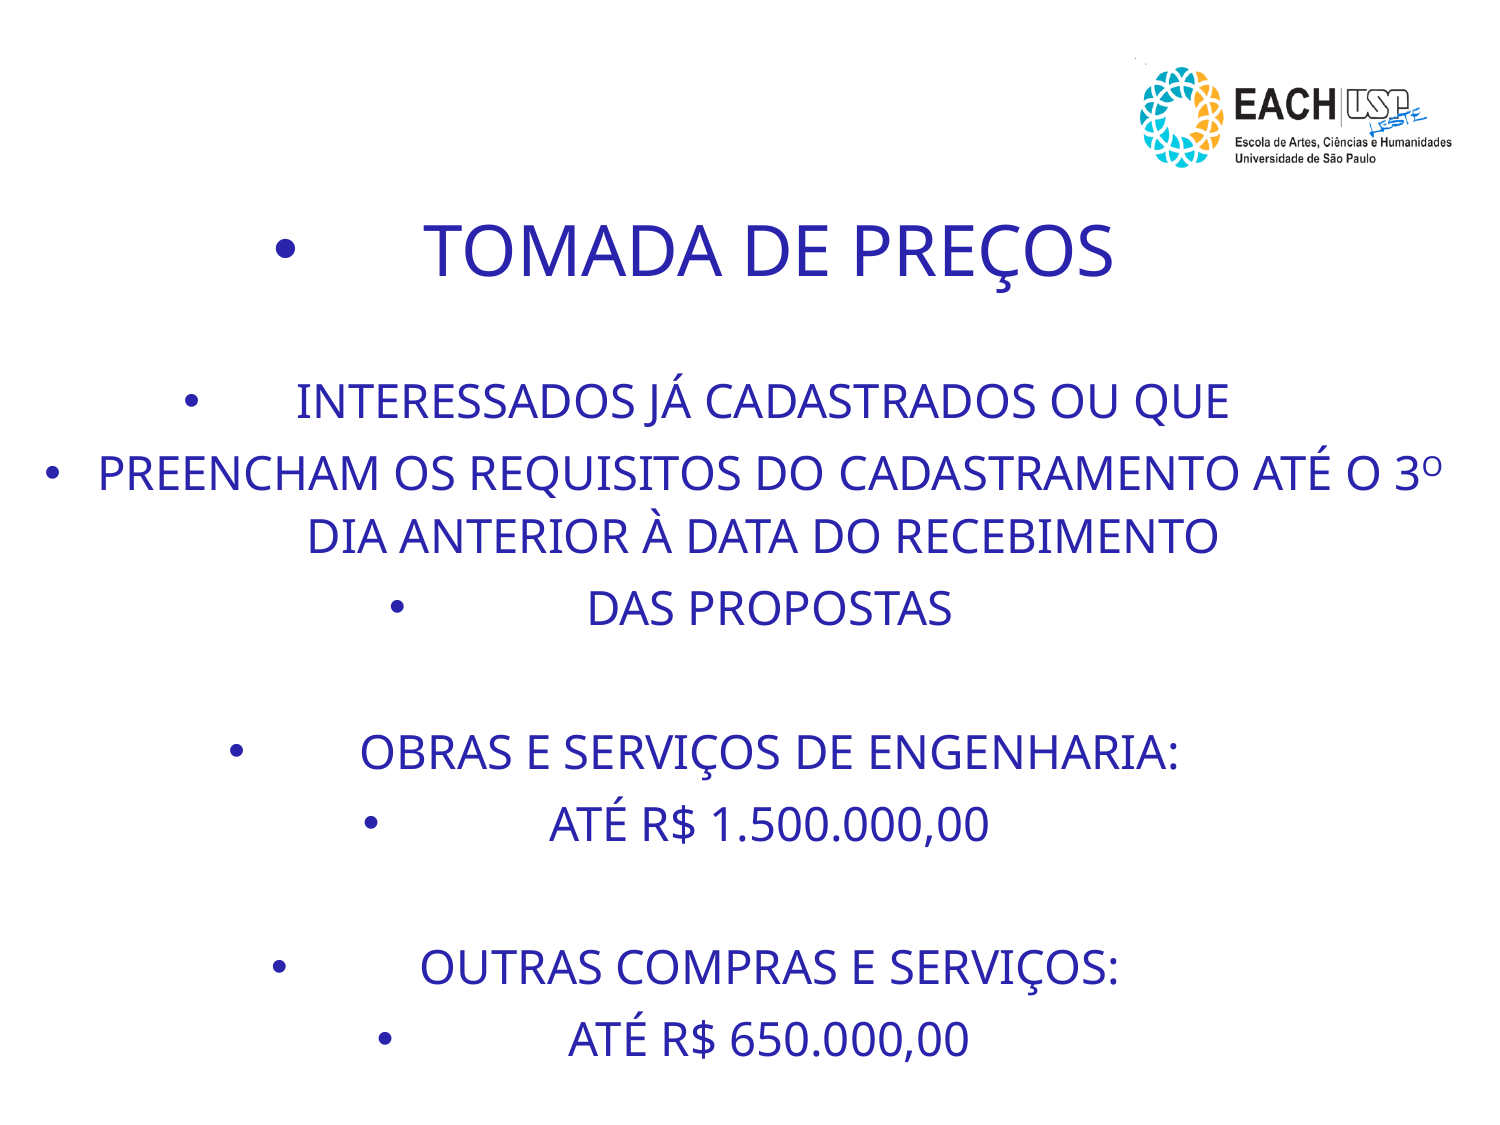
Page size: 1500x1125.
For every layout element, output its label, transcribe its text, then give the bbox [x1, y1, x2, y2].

list TOMADA DE PREÇOS INTERESSADOS JÁ CADASTRADOS OU QUE PREENCHAM OS REQUISITOS DO CADASTRAMENTO ATÉ O 3O DIA ANTERIOR À DATA DO RECEBIMENTO DAS PROPOSTAS OBRAS E SERVIÇOS DE ENGENHARIA: ATÉ R$ 1.500.000,00 OUTRAS COMPRAS E SERVIÇOS: ATÉ R$ 650.000,00 [29, 197, 1471, 1083]
picture [1134, 54, 1480, 196]
